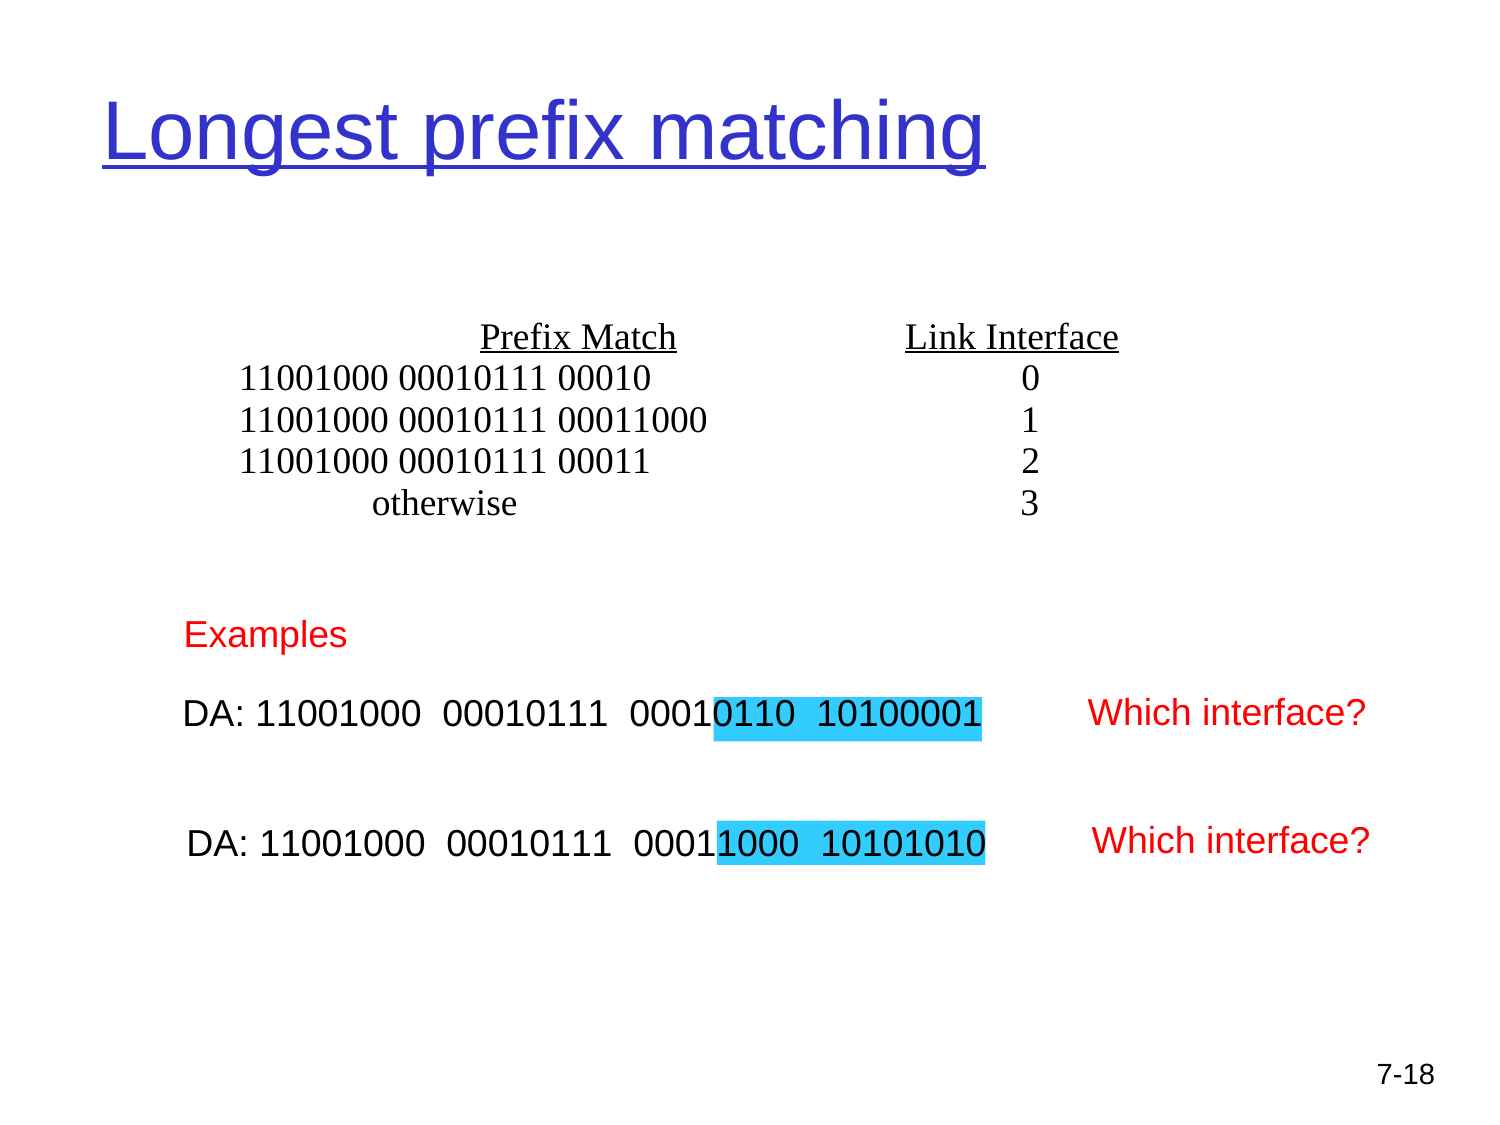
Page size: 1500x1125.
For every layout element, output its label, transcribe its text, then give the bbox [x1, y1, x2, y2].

text_box DA: 11001000 00010111 00011000 10101010 [171, 814, 1012, 873]
text_box Examples [168, 605, 363, 663]
text_box Which interface? [1072, 683, 1382, 742]
text_box Which interface? [1076, 812, 1386, 870]
title Longest prefix matching [87, 37, 1363, 225]
text_box Prefix Match Link Interface 11001000 00010111 00010 0 11001000 00010111 00011000 1 11001000 00010111 00011 2 otherwise 3 [129, 307, 1135, 531]
text_box DA: 11001000 00010111 00010110 10100001 [157, 684, 1008, 742]
